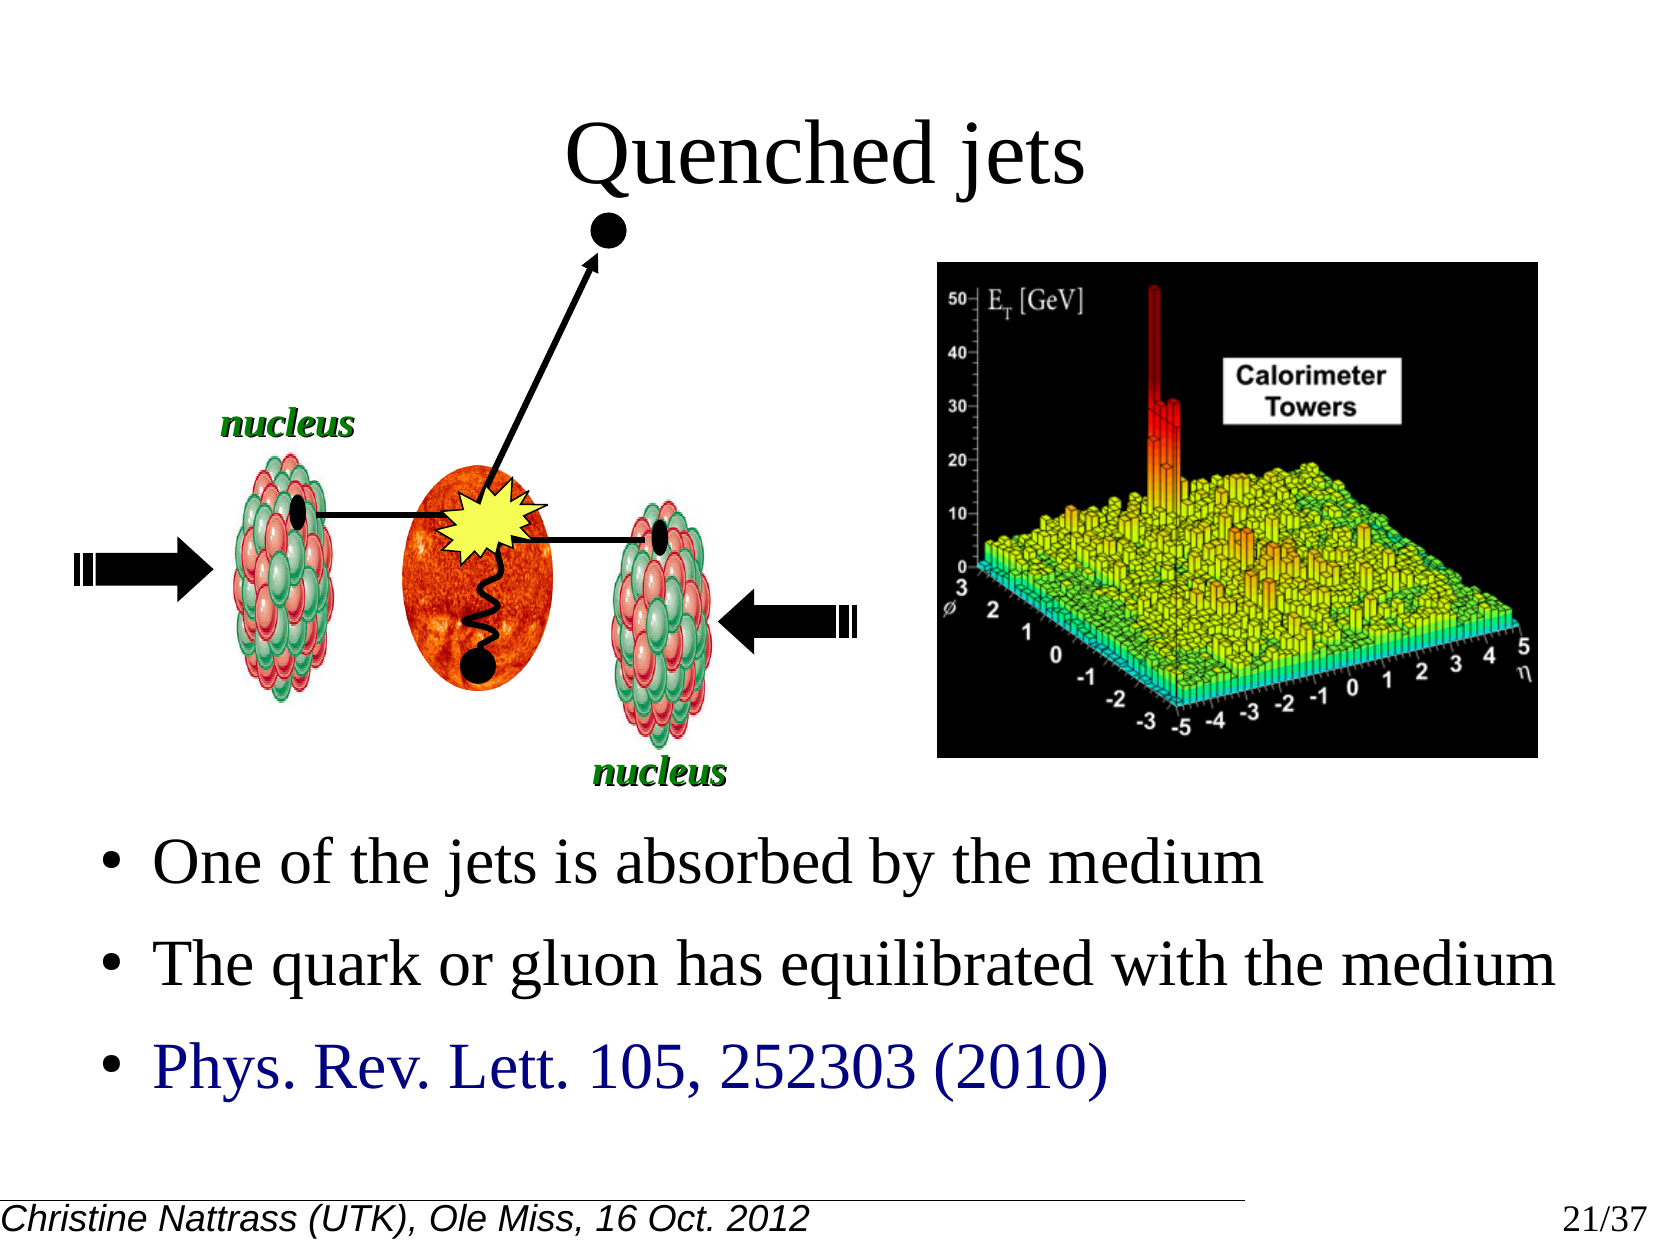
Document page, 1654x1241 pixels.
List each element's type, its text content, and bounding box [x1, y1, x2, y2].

text_box nucleus [577, 739, 742, 802]
picture [490, 465, 553, 537]
picture [402, 518, 553, 692]
picture [231, 453, 337, 709]
text_box [75, 554, 79, 585]
text_box [718, 590, 836, 653]
text_box [460, 648, 496, 684]
text_box [852, 606, 857, 637]
text_box [96, 537, 213, 601]
title Quenched jets [82, 49, 1571, 257]
text_box nucleus [205, 391, 370, 453]
text_box [652, 520, 668, 556]
picture [402, 465, 492, 512]
text_box [84, 554, 92, 585]
list One of the jets is absorbed by the medium The quark or gluon has equilibrated with the medium Phys. Rev. Lett. 105, 252303 (2010) [82, 824, 1571, 1109]
picture [937, 262, 1538, 758]
text_box [591, 213, 626, 248]
text_box [839, 606, 848, 637]
text_box [290, 495, 306, 530]
text_box [435, 477, 548, 566]
picture [609, 485, 715, 739]
